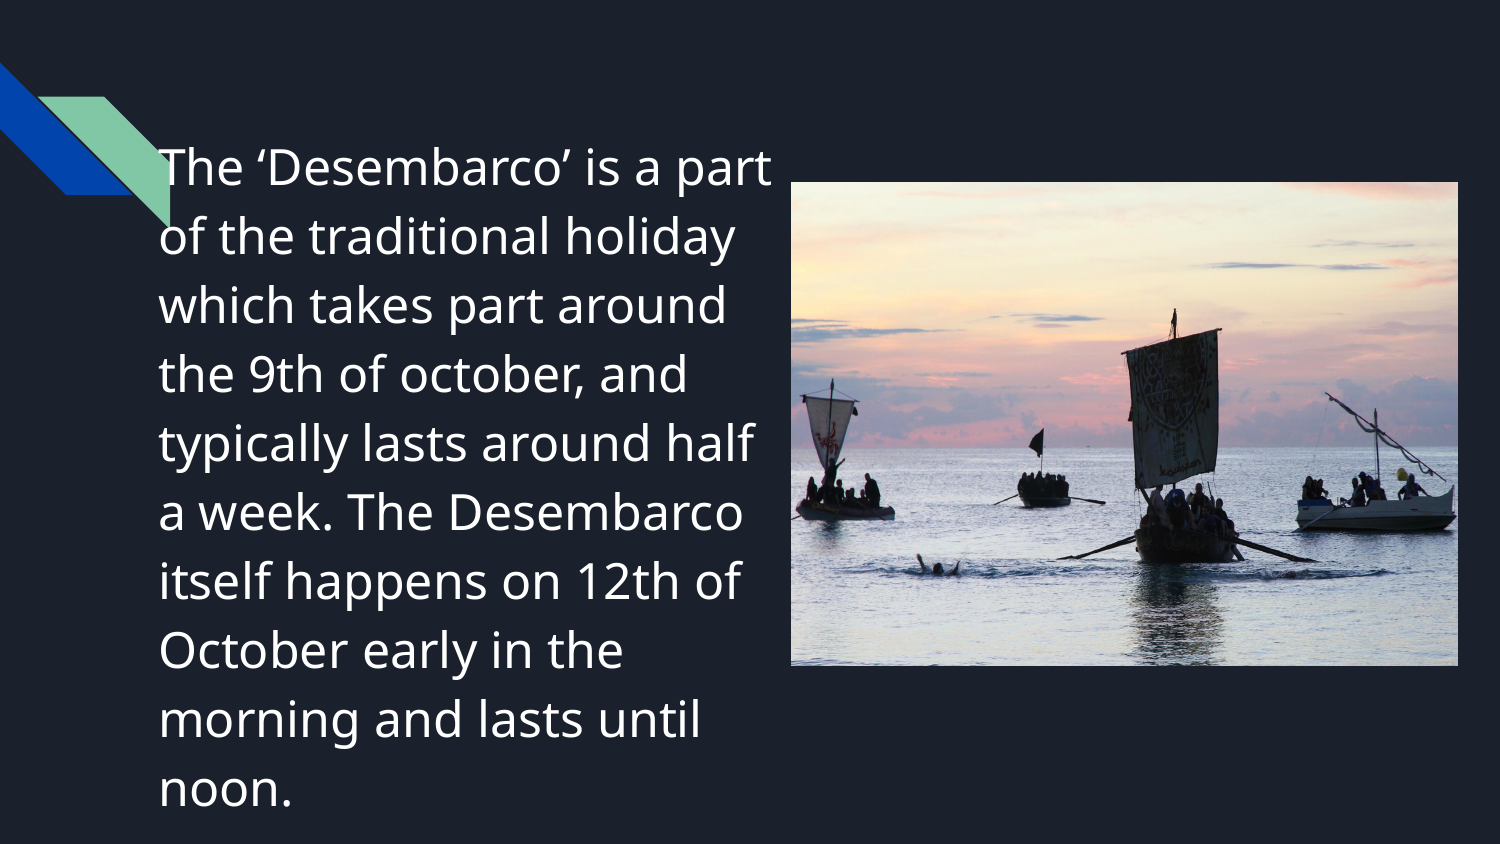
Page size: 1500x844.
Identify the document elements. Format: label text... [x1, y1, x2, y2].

picture [791, 182, 1458, 666]
list The ‘Desembarco’ is a part of the traditional holiday which takes part around the 9th of october, and typically lasts around half a week. The Desembarco itself happens on 12th of October early in the morning and lasts until noon. [143, 111, 792, 737]
